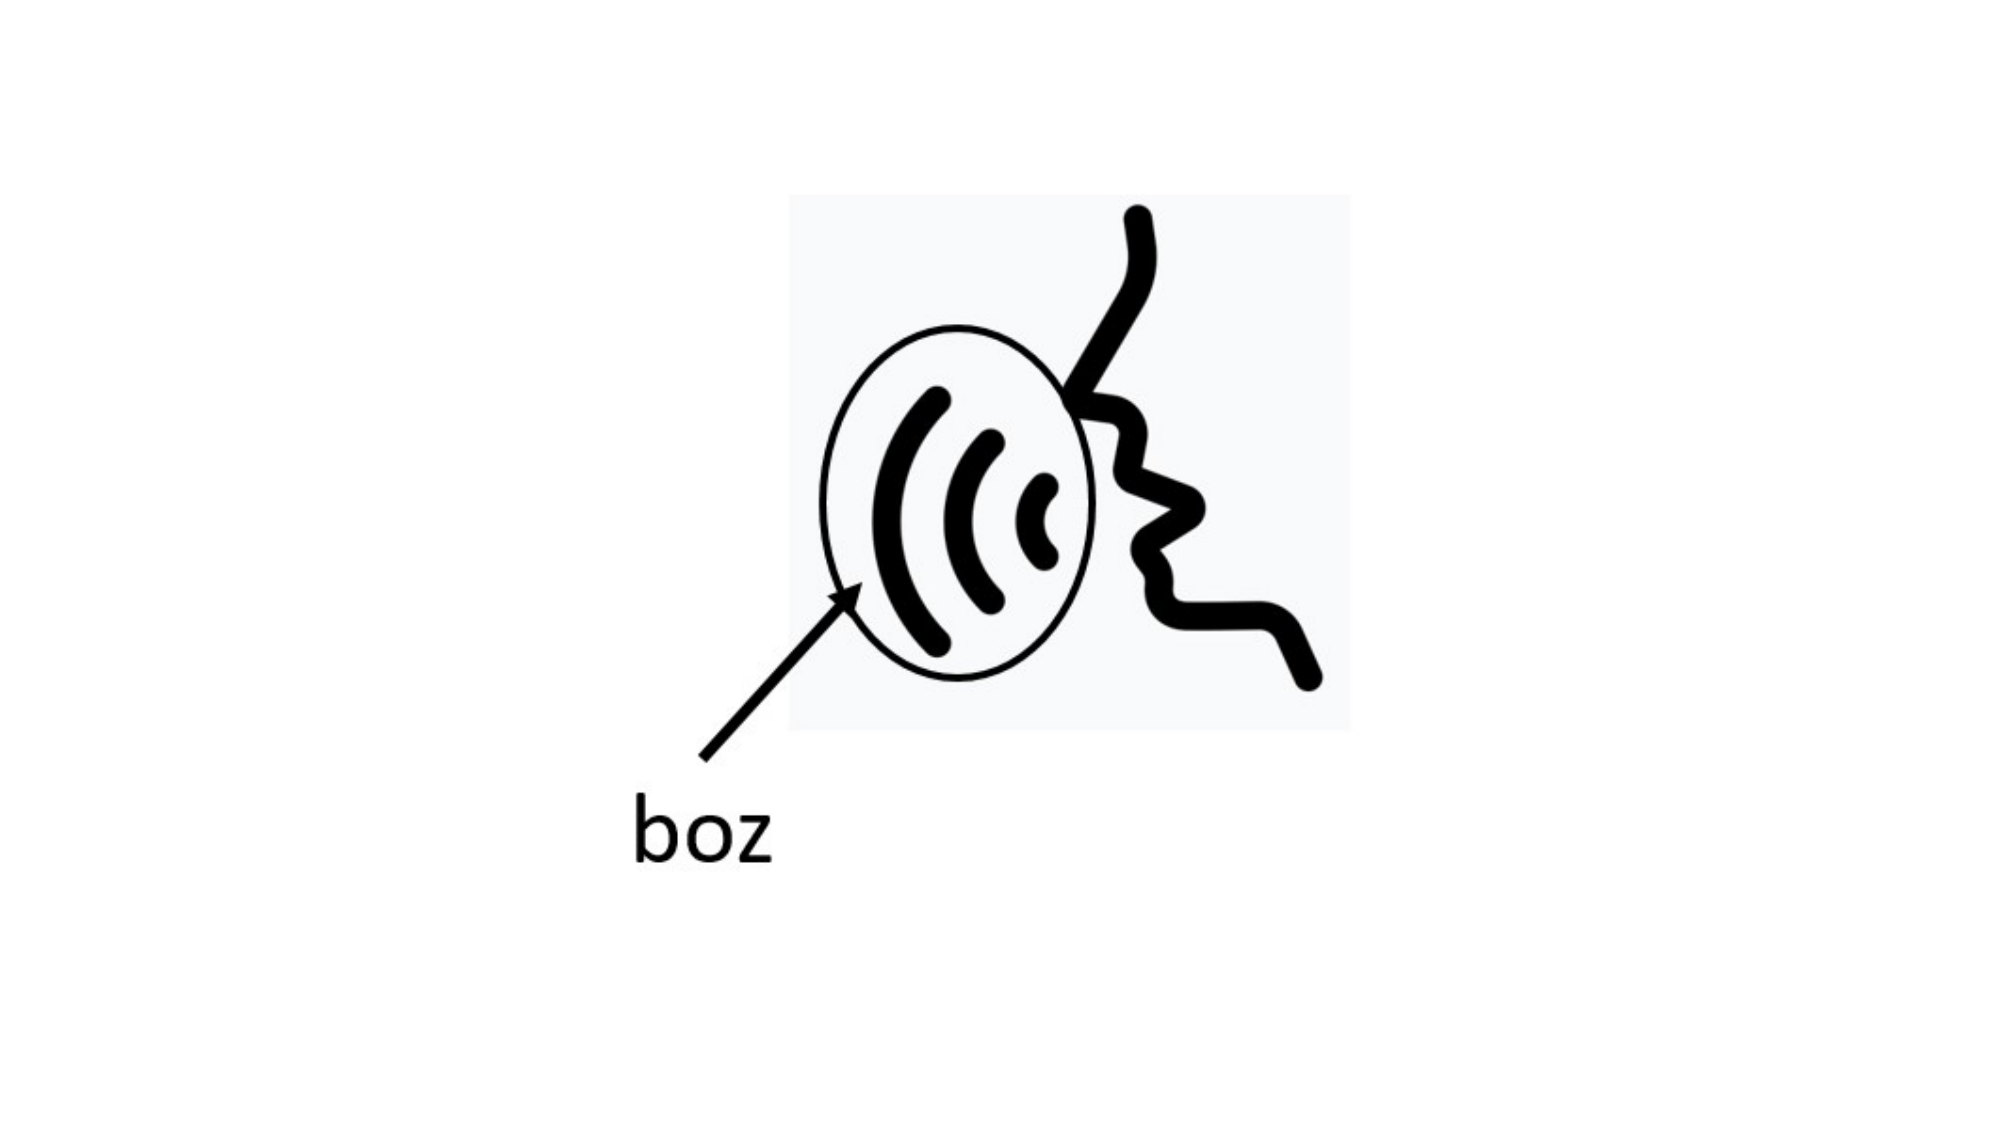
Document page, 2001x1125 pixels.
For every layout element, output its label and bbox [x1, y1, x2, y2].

picture [531, 150, 1364, 891]
